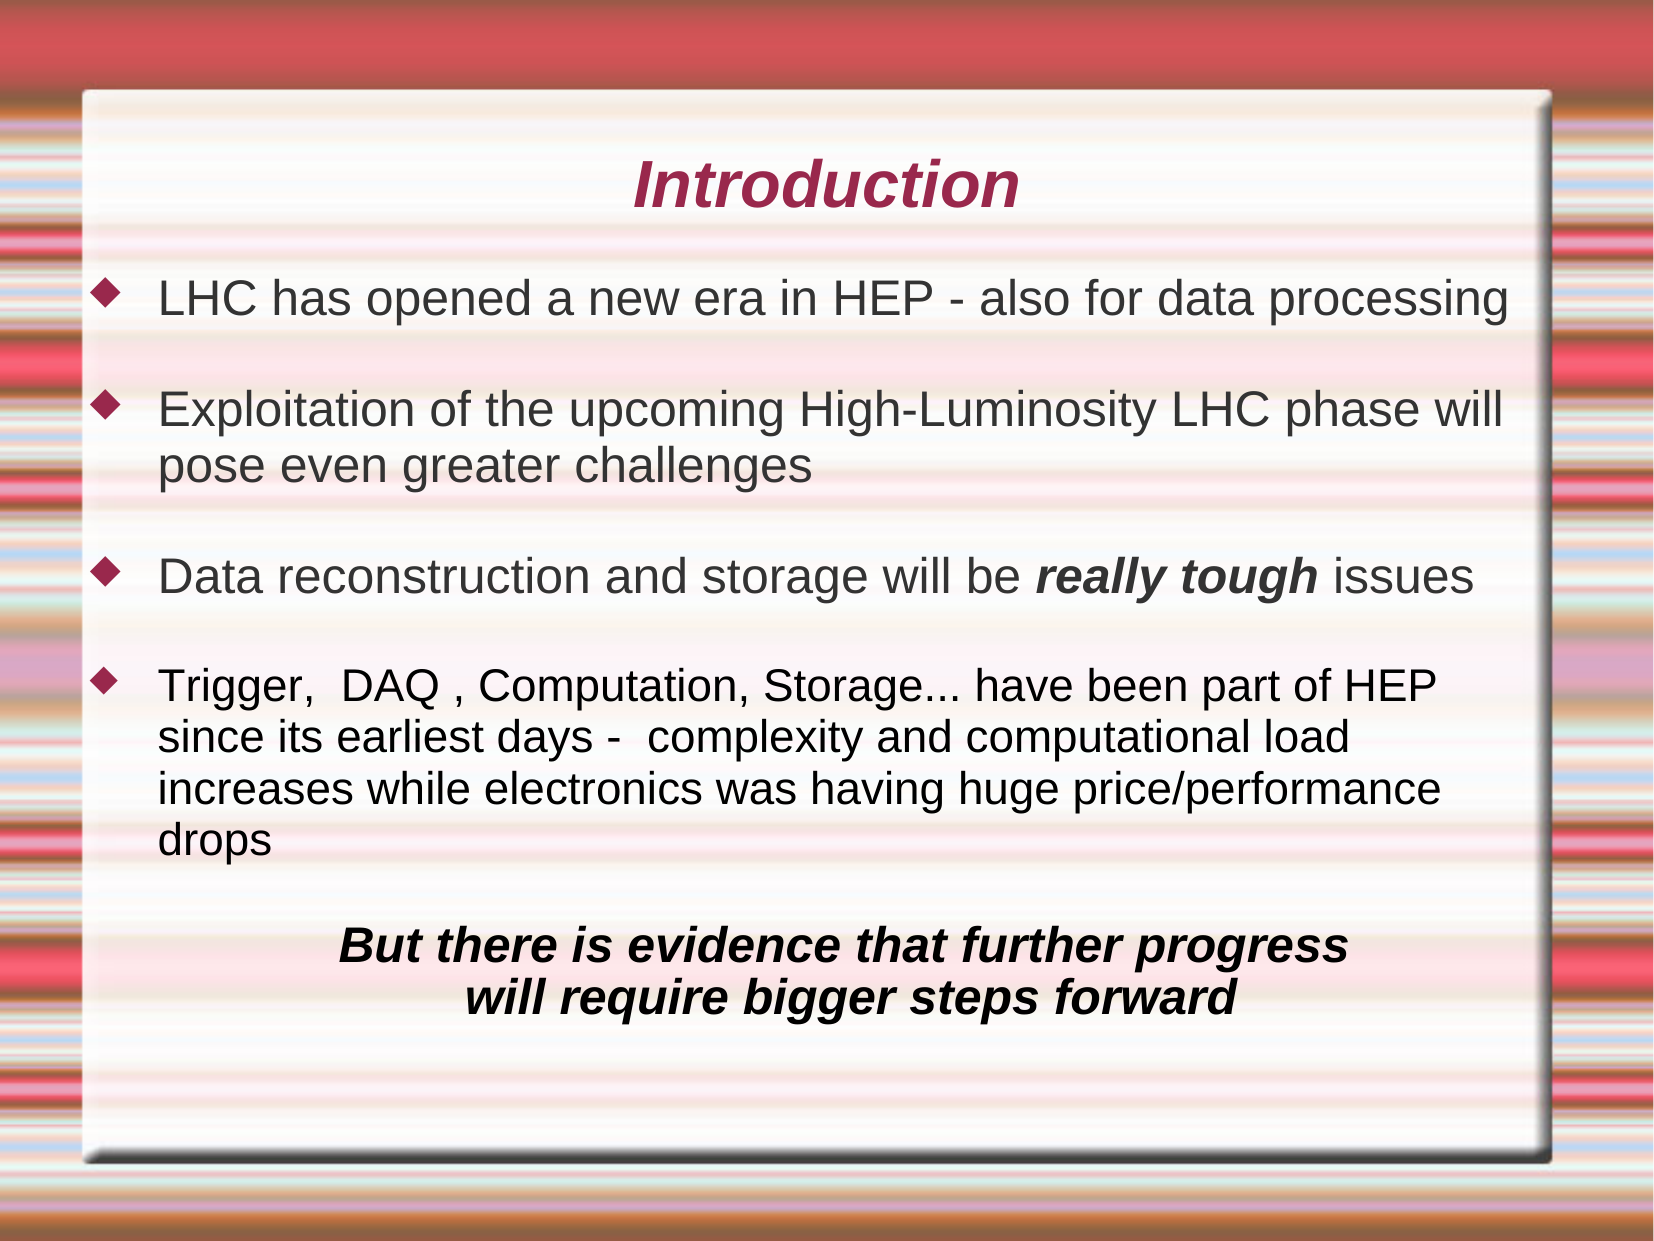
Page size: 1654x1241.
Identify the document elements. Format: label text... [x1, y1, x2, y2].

list LHC has opened a new era in HEP - also for data processing Exploitation of the upcoming High-Luminosity LHC phase will pose even greater challenges Data reconstruction and storage will be really tough issues Trigger, DAQ , Computation, Storage... have been part of HEP since its earliest days - complexity and computational load increases while electronics was having huge price/performance drops But there is evidence that further progress will require bigger steps forward [75, 270, 1546, 1073]
title Introduction [121, 114, 1534, 256]
picture [0, 0, 1654, 1241]
